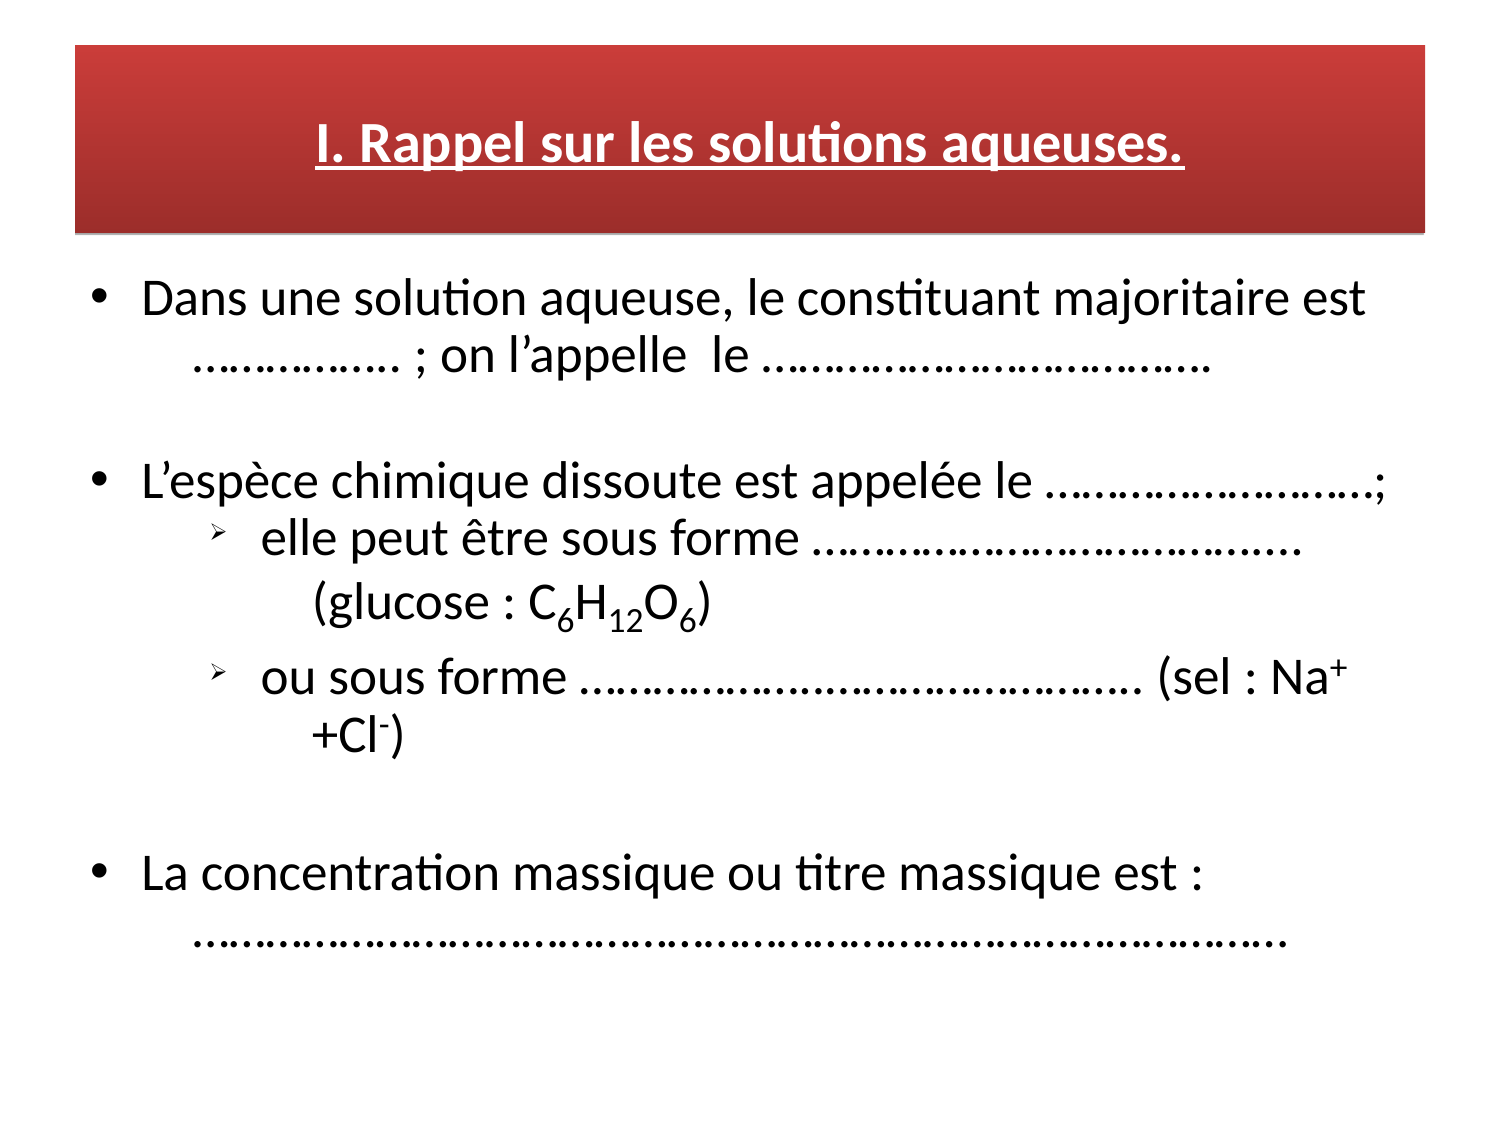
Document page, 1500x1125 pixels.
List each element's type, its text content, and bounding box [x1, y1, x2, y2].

list Dans une solution aqueuse, le constituant majoritaire est …………….. ; on l’appelle le ………………………………. L’espèce chimique dissoute est appelée le ………………………; elle peut être sous forme ……………………………….... (glucose : C6H12O6) ou sous forme ………………..…………………….. (sel : Na++Cl-) La concentration massique ou titre massique est : ……………………………………………………………………………… [75, 262, 1426, 1005]
title I. Rappel sur les solutions aqueuses. [75, 45, 1426, 233]
